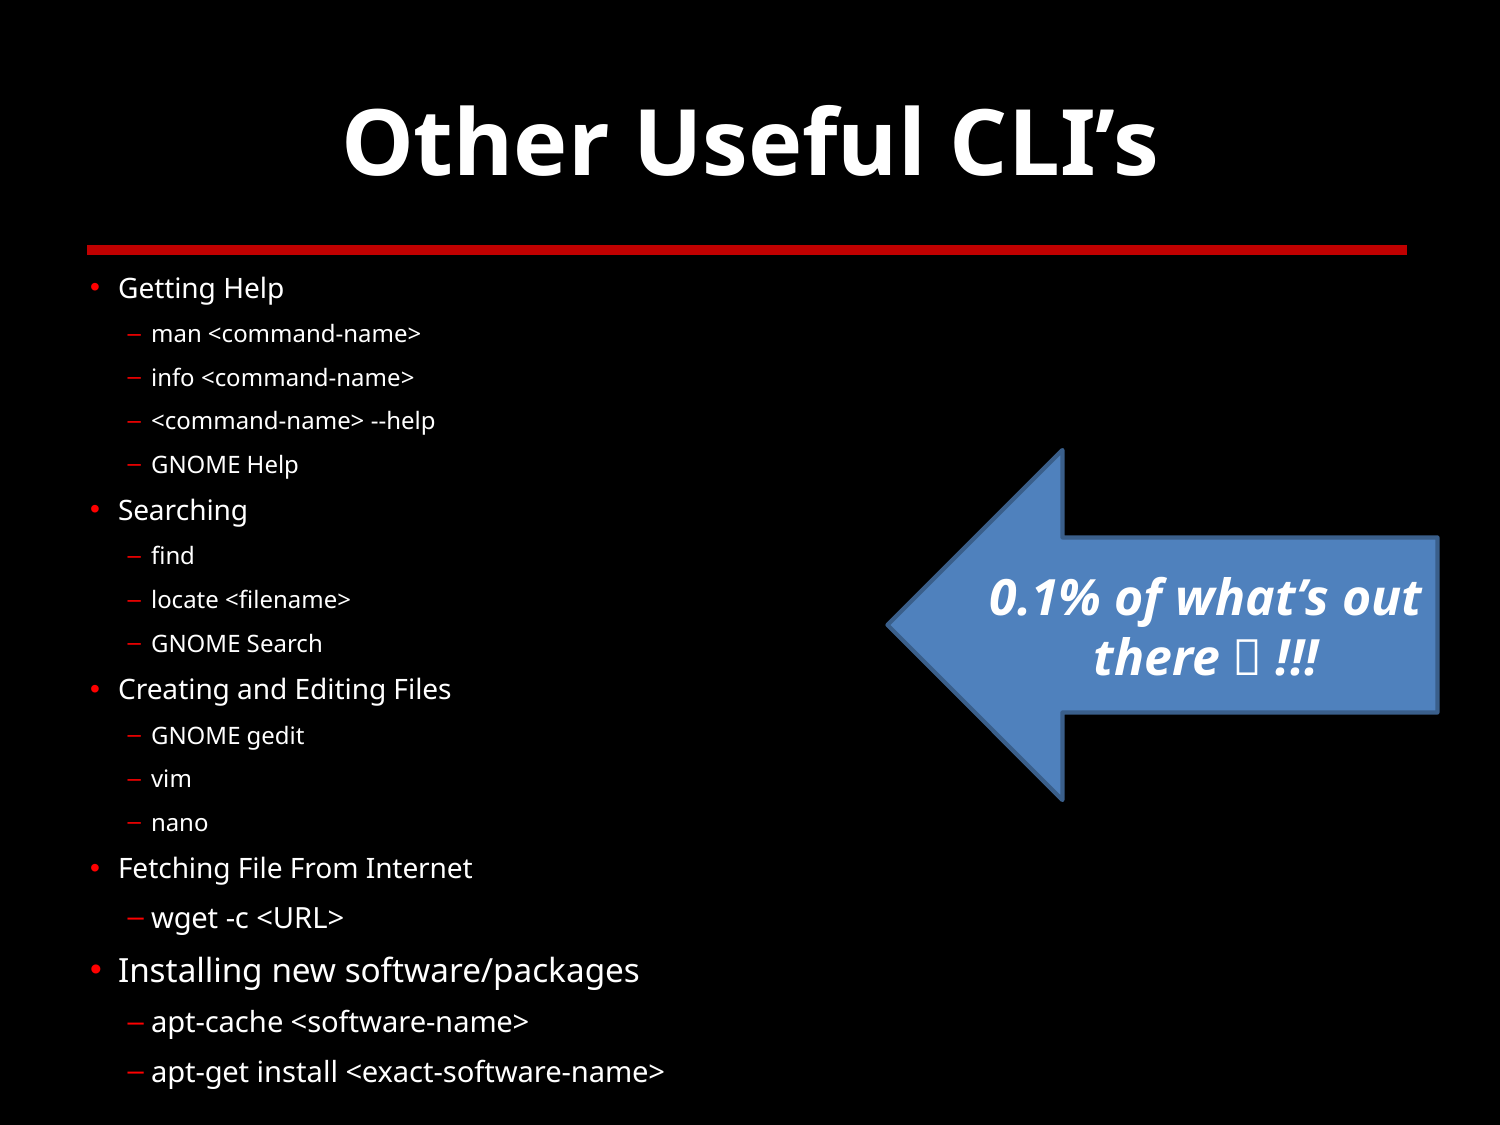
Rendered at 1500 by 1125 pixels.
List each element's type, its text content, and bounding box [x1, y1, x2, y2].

text_box 0.1% of what’s out there  !!! [887, 450, 1438, 801]
title Other Useful CLI’s [75, 45, 1425, 233]
list Getting Help man <command-name> info <command-name> <command-name> --help GNOME Help Searching find locate <filename> GNOME Search Creating and Editing Files GNOME gedit vim nano Fetching File From Internet wget -c <URL> Installing new software/packages apt-cache <software-name> apt-get install <exact-software-name> [75, 262, 1425, 1100]
